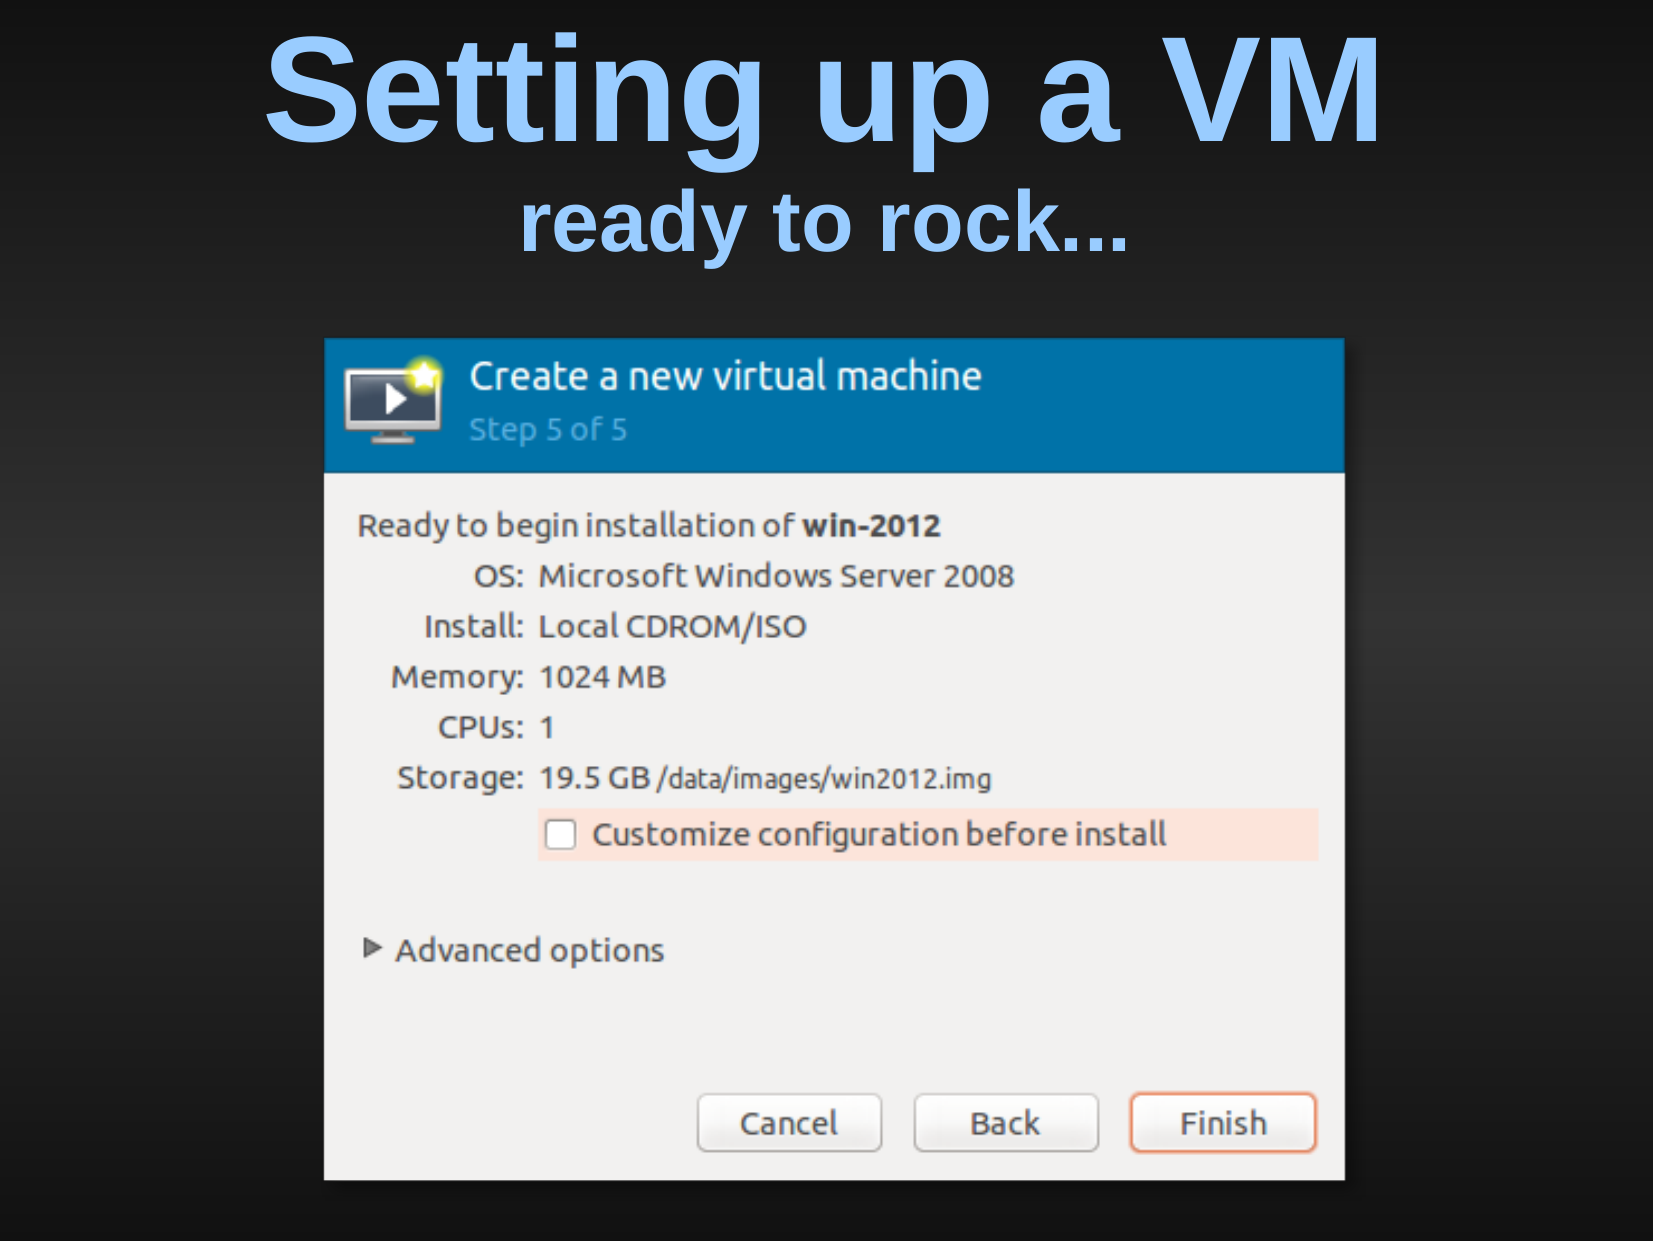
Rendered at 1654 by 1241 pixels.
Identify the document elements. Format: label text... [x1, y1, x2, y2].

picture [313, 327, 1366, 1201]
title [15, 275, 1636, 1201]
title Setting up a VM ready to rock... [0, 5, 1651, 271]
